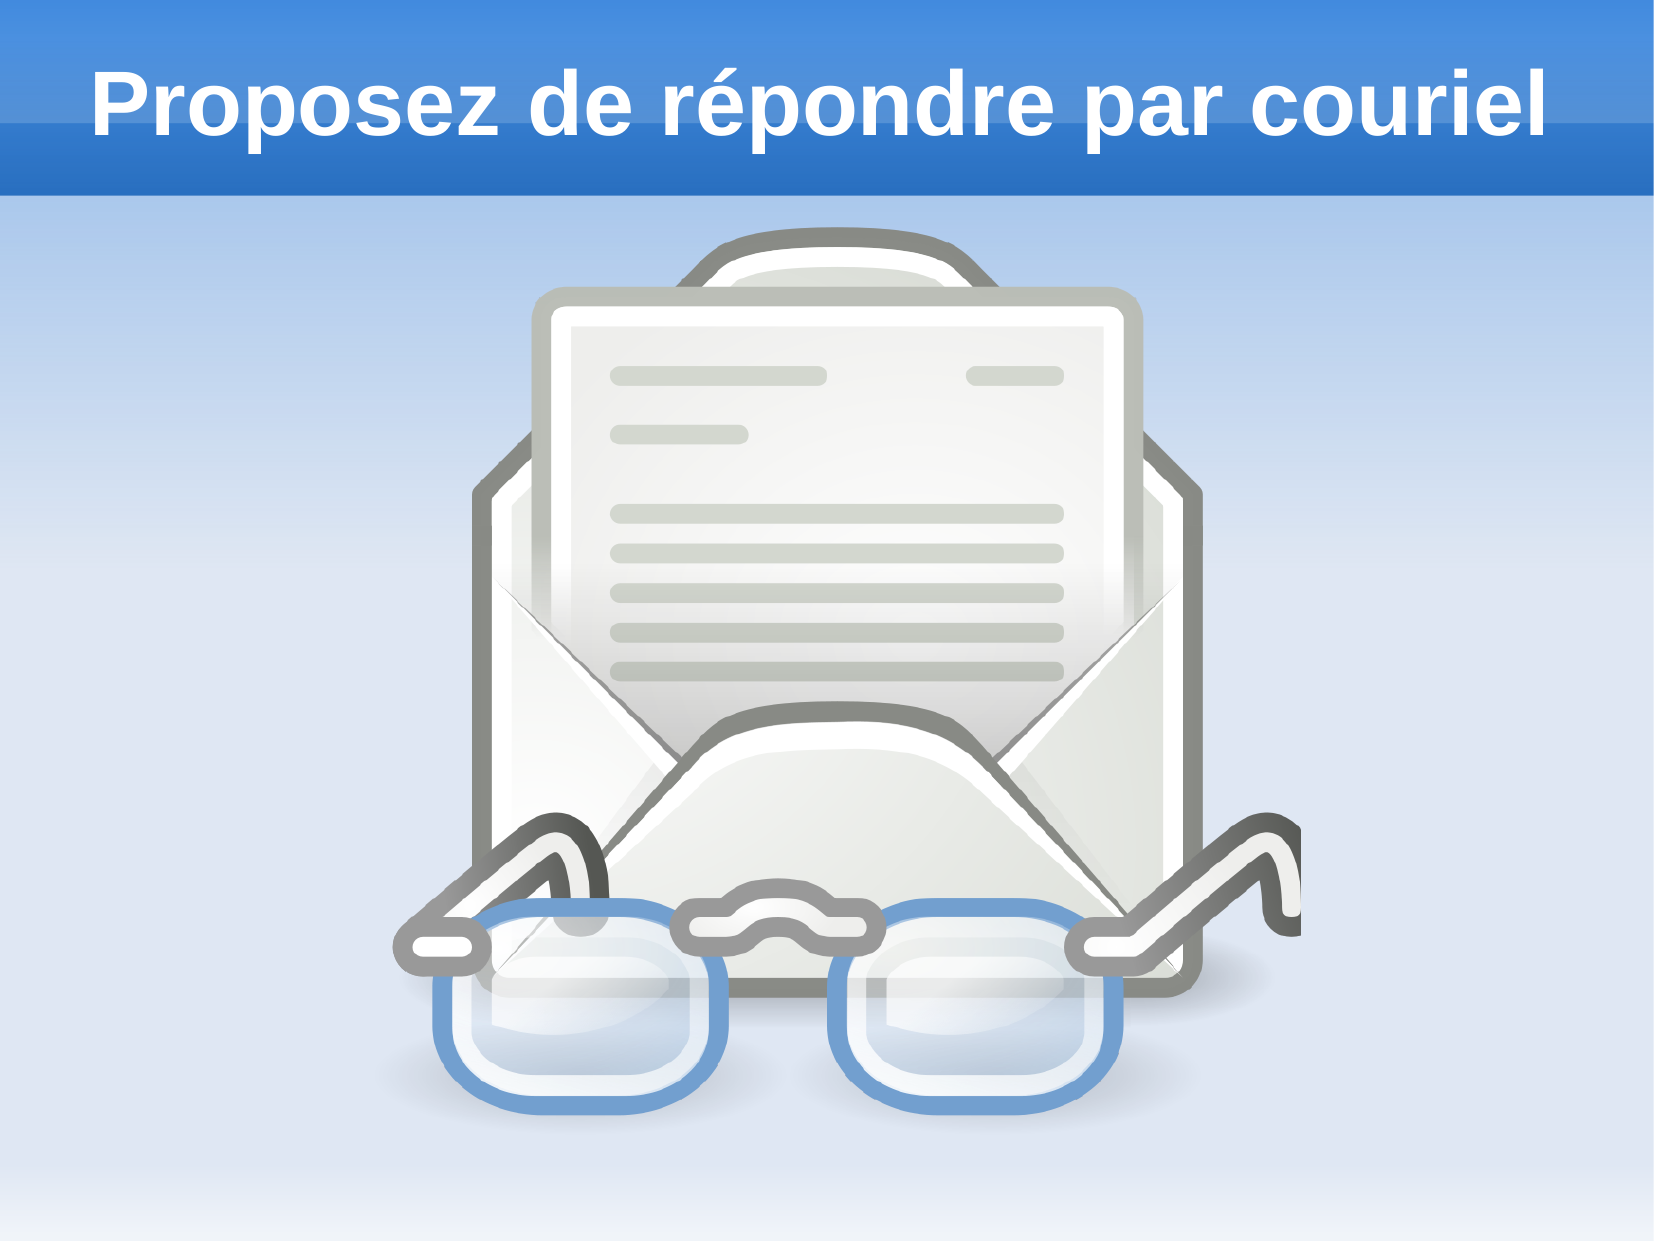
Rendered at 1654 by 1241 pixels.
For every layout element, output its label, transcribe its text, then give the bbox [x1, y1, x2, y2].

picture [0, 0, 1654, 1241]
title Proposez de répondre par couriel [76, 0, 1565, 208]
